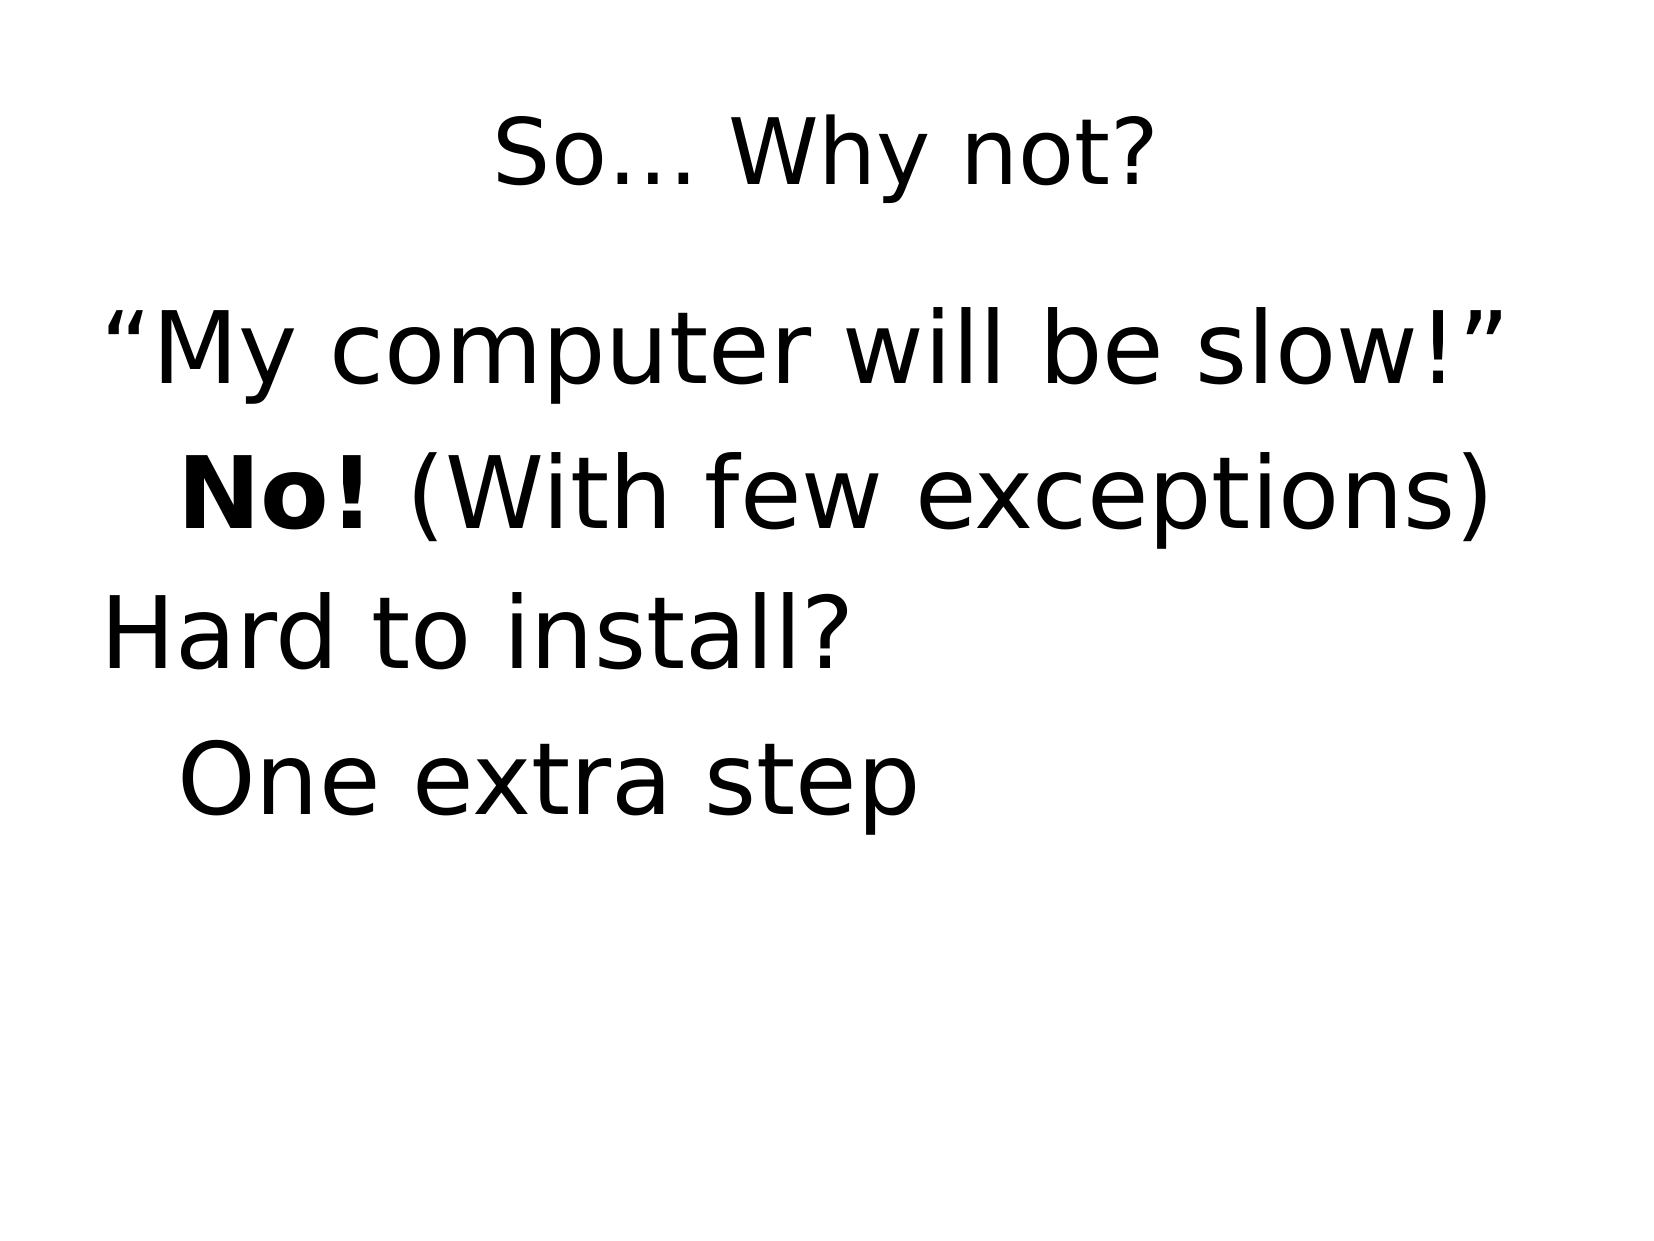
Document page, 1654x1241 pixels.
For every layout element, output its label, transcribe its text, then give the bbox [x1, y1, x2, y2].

list “My computer will be slow!” No! (With few exceptions) Hard to install? One extra step [82, 290, 1571, 839]
title So… Why not? [82, 56, 1571, 250]
